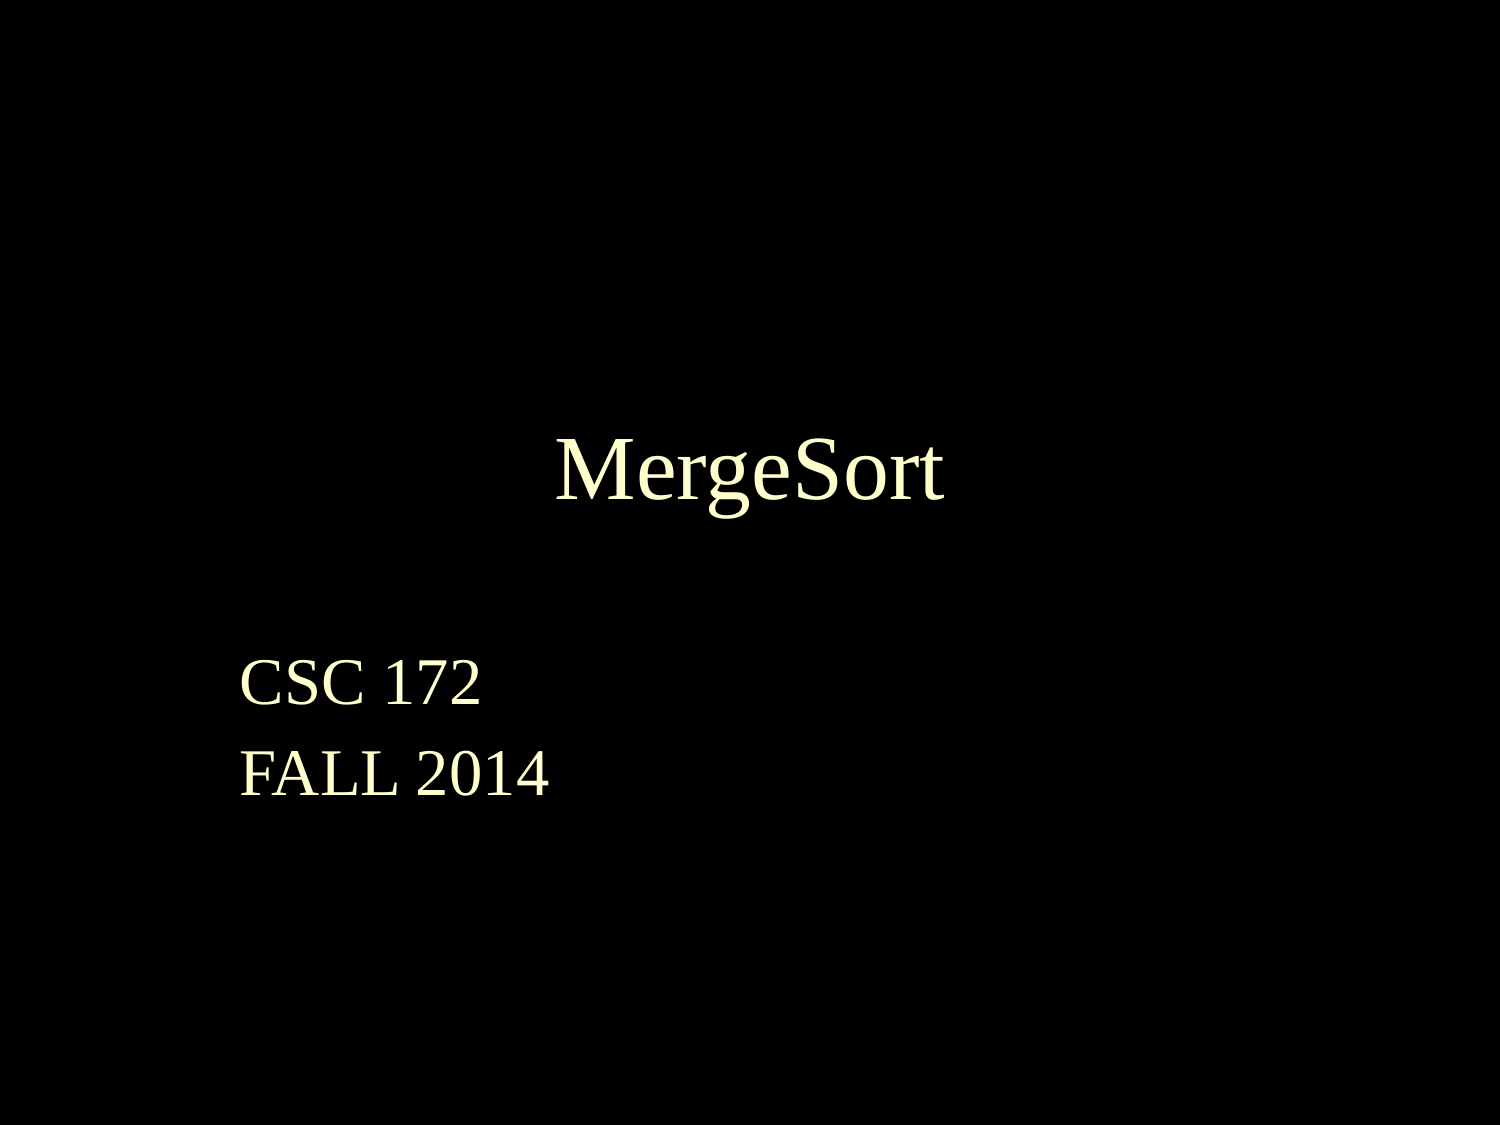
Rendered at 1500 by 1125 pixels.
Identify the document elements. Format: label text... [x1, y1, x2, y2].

title MergeSort [112, 374, 1388, 563]
subtitle CSC 172 FALL 2014 [225, 637, 1276, 926]
